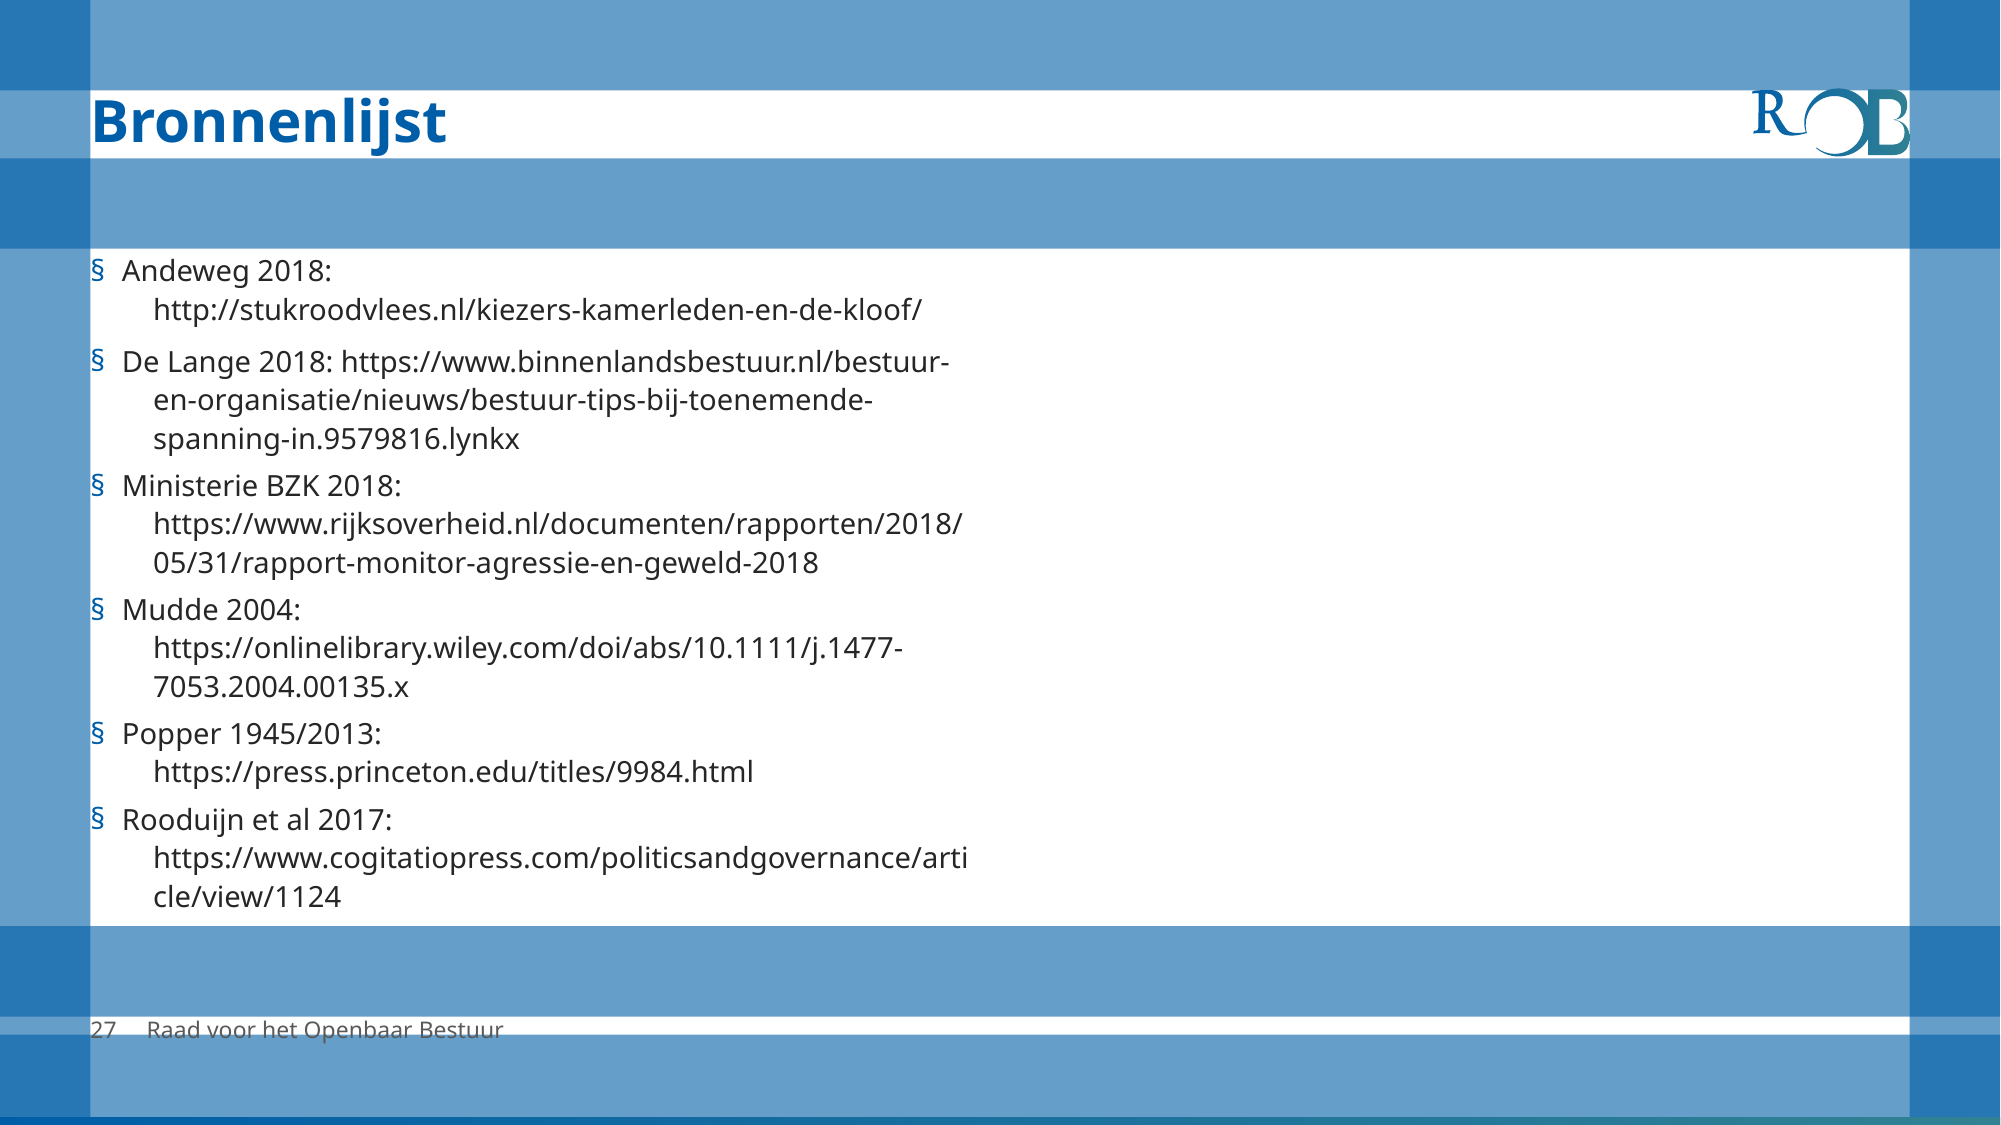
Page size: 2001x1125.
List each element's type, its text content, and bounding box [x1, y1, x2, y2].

text_box Raad voor het Openbaar Bestuur [146, 1015, 570, 1037]
text_box 27 [90, 1015, 143, 1037]
list Andeweg 2018: http://stukroodvlees.nl/kiezers-kamerleden-en-de-kloof/ De Lange 2018: https://www.binnenlandsbestuur.nl/bestuur-en-organisatie/nieuws/bestuur-tips-bij-toenemende-spanning-in.9579816.lynkx Ministerie BZK 2018: https://www.rijksoverheid.nl/documenten/rapporten/2018/05/31/rapport-monitor-agressie-en-geweld-2018 Mudde 2004: https://onlinelibrary.wiley.com/doi/abs/10.1111/j.1477-7053.2004.00135.x Popper 1945/2013: https://press.princeton.edu/titles/9984.html Rooduijn et al 2017: https://www.cogitatiopress.com/politicsandgovernance/article/view/1124 [90, 248, 1910, 928]
title Bronnenlijst [90, 91, 1662, 160]
